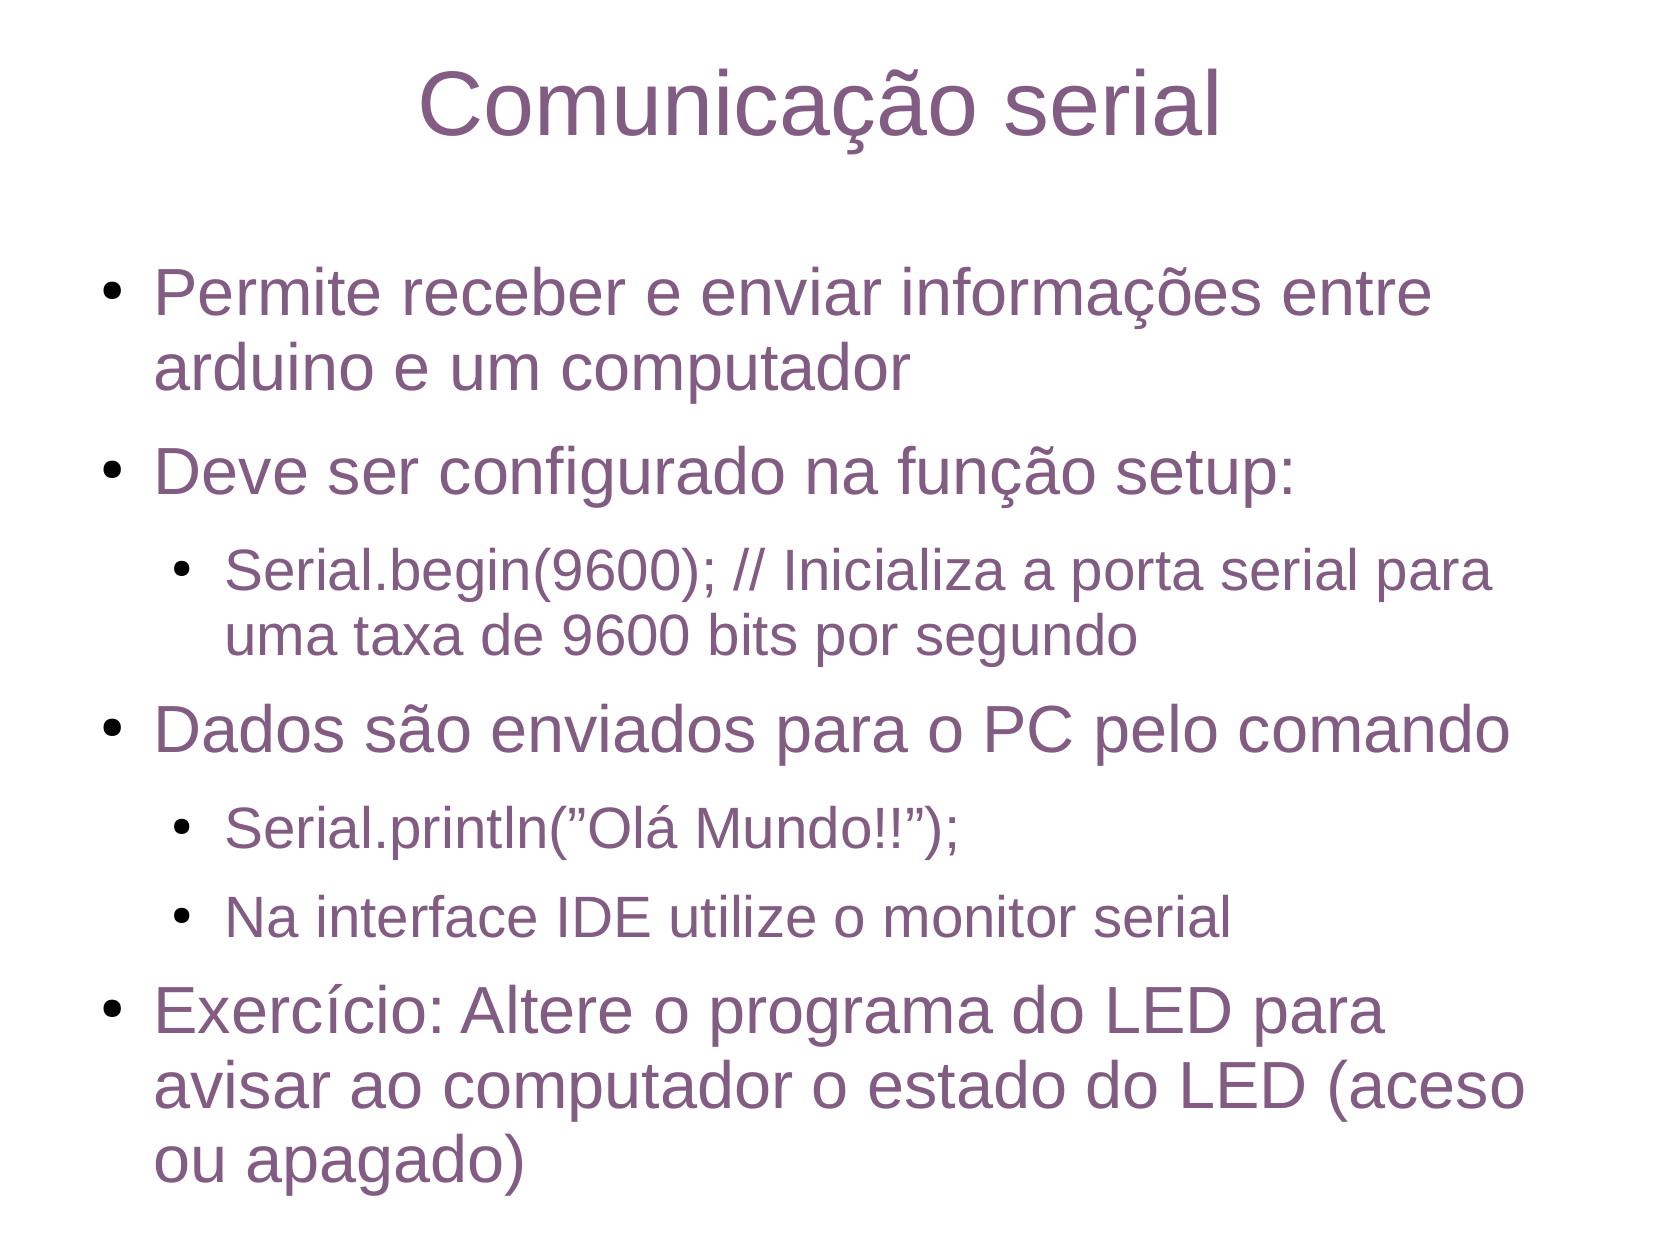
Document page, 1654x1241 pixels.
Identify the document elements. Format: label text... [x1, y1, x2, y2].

list Permite receber e enviar informações entre arduino e um computador Deve ser configurado na função setup: Serial.begin(9600); // Inicializa a porta serial para uma taxa de 9600 bits por segundo Dados são enviados para o PC pelo comando Serial.println(”Olá Mundo!!”); Na interface IDE utilize o monitor serial Exercício: Altere o programa do LED para avisar ao computador o estado do LED (aceso ou apagado) [82, 254, 1571, 1198]
title Comunicação serial [76, 0, 1565, 208]
